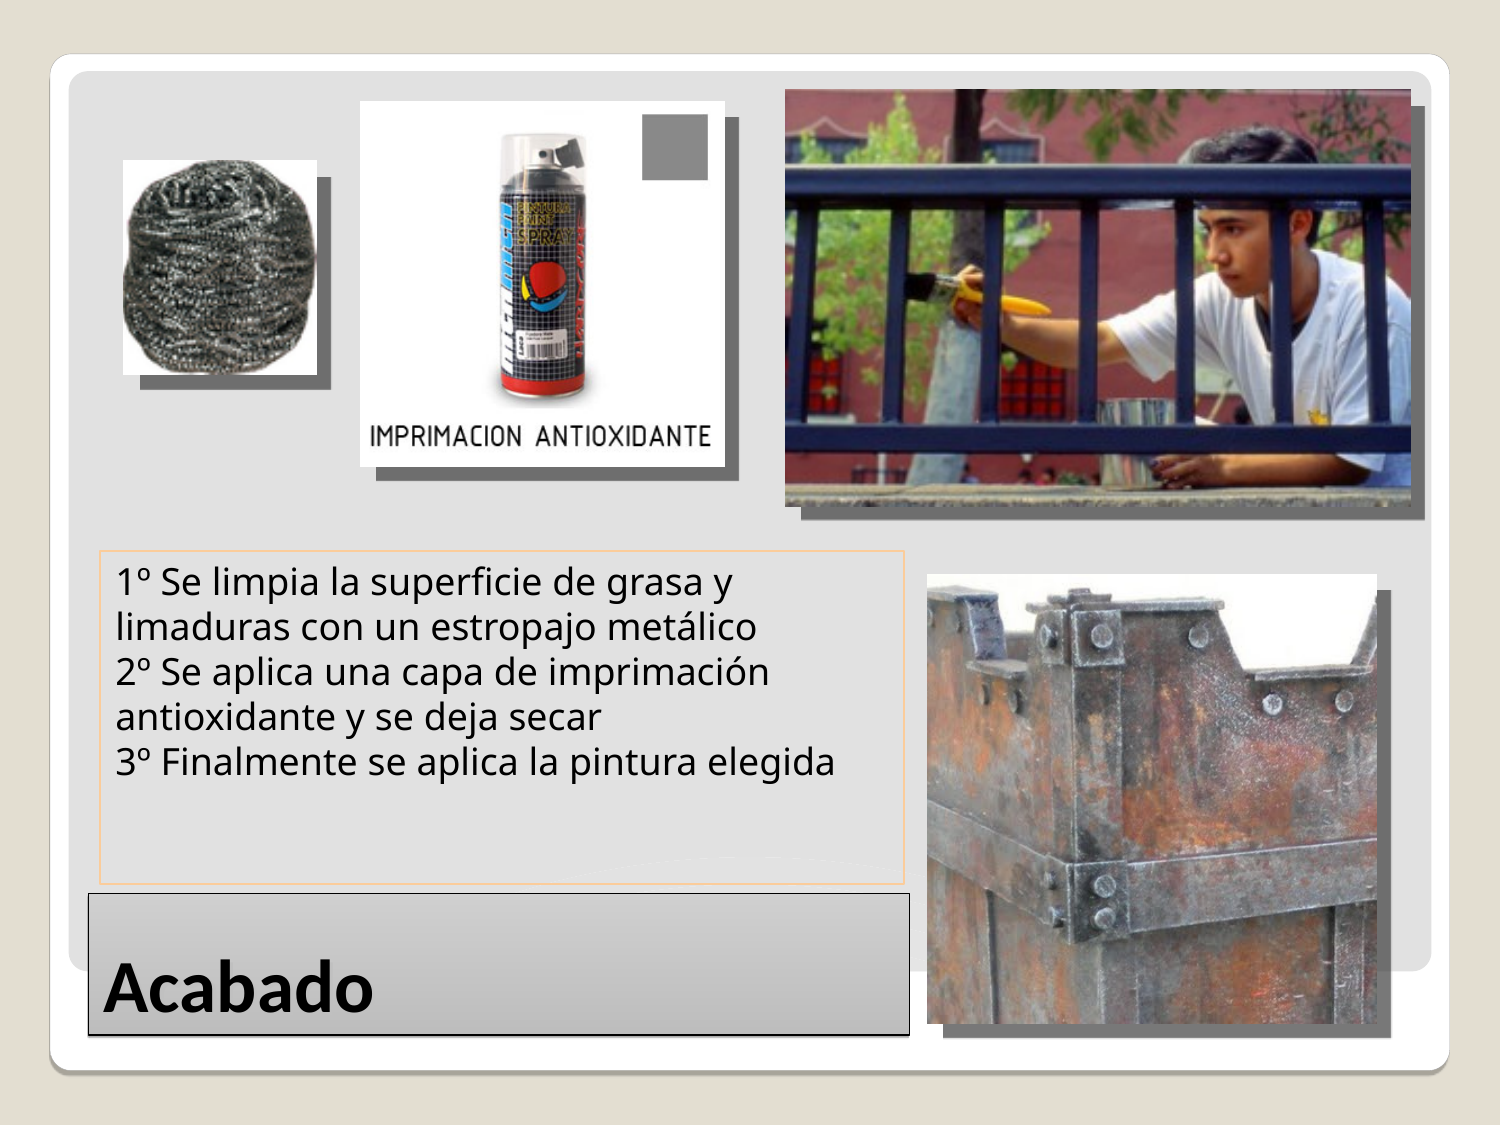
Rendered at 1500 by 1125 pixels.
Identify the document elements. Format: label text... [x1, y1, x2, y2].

title Acabado [88, 893, 910, 1036]
text_box 1º Se limpia la superficie de grasa y limaduras con un estropajo metálico 2º Se aplica una capa de imprimación antioxidante y se deja secar 3º Finalmente se aplica la pintura elegida [100, 550, 904, 884]
picture [927, 574, 1377, 1024]
picture [360, 101, 725, 467]
picture [123, 160, 317, 375]
picture [785, 90, 1411, 507]
